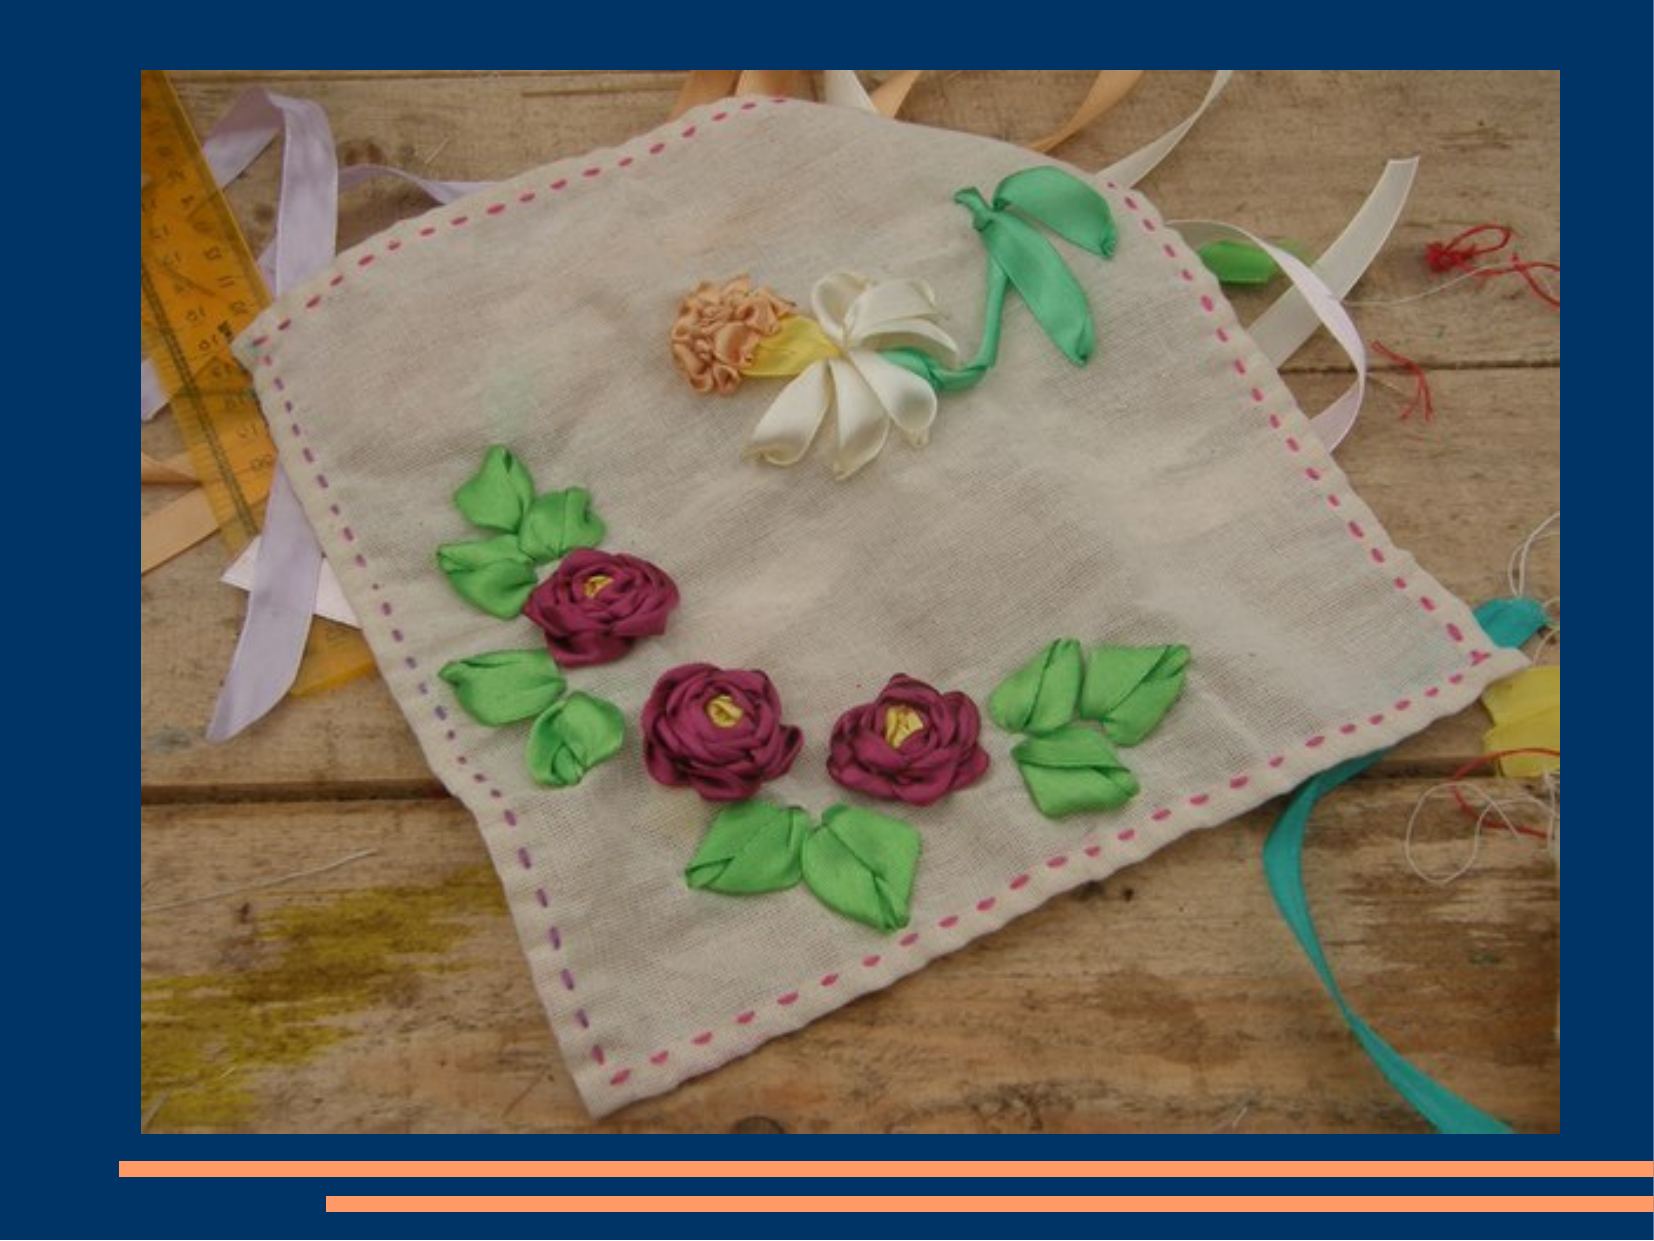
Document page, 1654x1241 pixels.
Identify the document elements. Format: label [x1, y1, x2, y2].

picture [141, 70, 1560, 1134]
